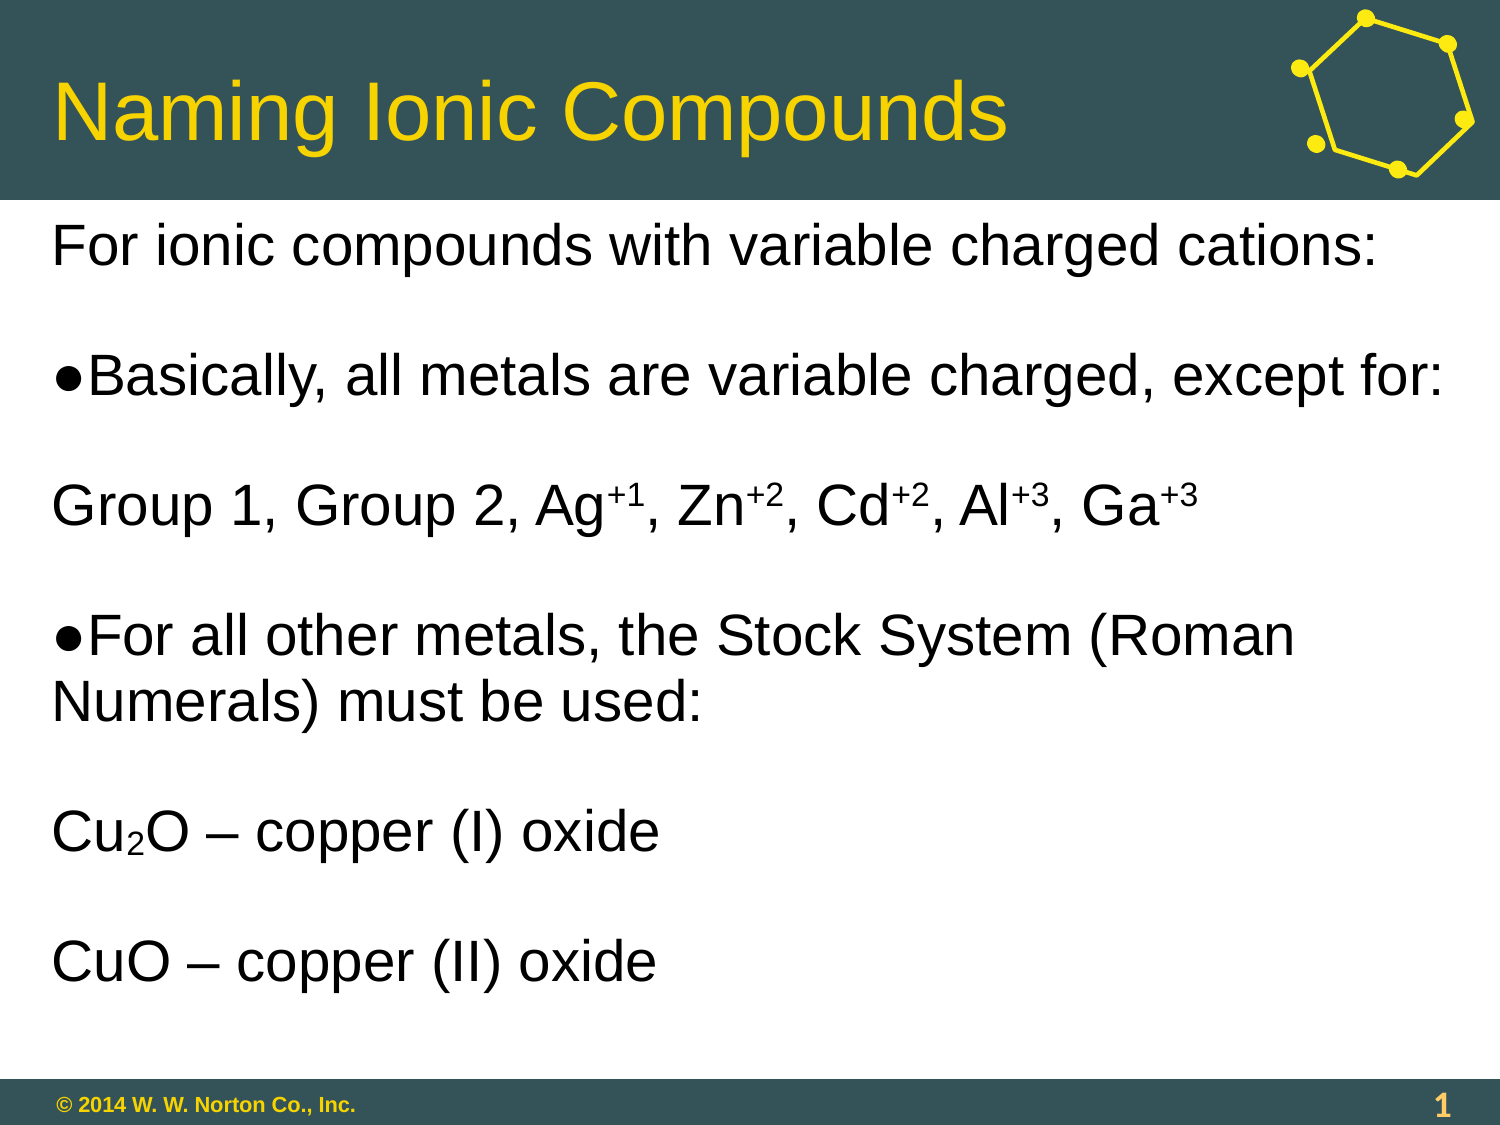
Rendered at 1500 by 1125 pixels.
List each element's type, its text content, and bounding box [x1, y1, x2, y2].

slide_number <number> [1417, 1076, 1468, 1125]
text_box For ionic compounds with variable charged cations: ●Basically, all metals are variable charged, except for: Group 1, Group 2, Ag+1, Zn+2, Cd+2, Al+3, Ga+3 ●For all other metals, the Stock System (Roman Numerals) must be used: Cu2O – copper (I) oxide CuO – copper (II) oxide [37, 205, 1471, 1021]
title Naming Ionic Compounds [37, 19, 1118, 195]
